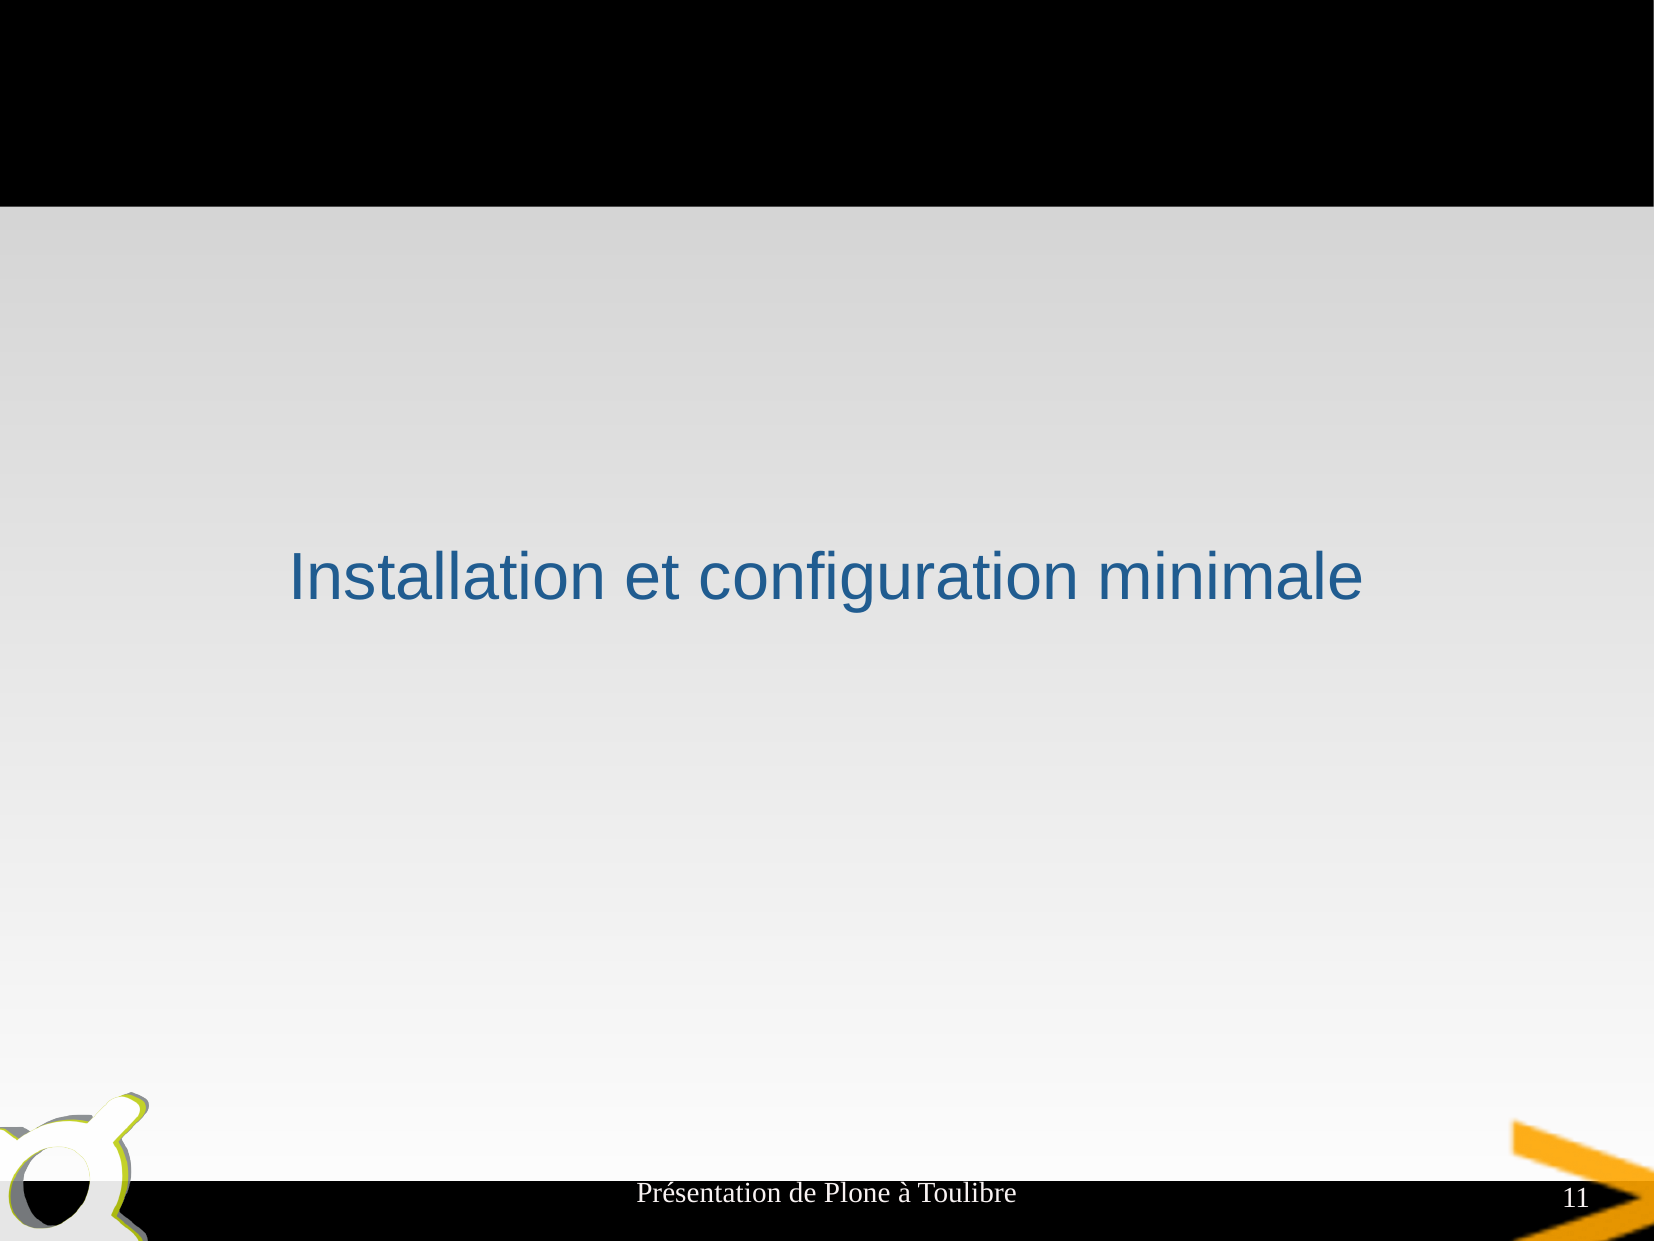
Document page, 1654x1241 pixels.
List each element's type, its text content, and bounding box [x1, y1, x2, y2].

subtitle Installation et configuration minimale [177, 29, 1477, 1123]
picture [0, 1181, 149, 1241]
picture [1505, 1181, 1654, 1241]
